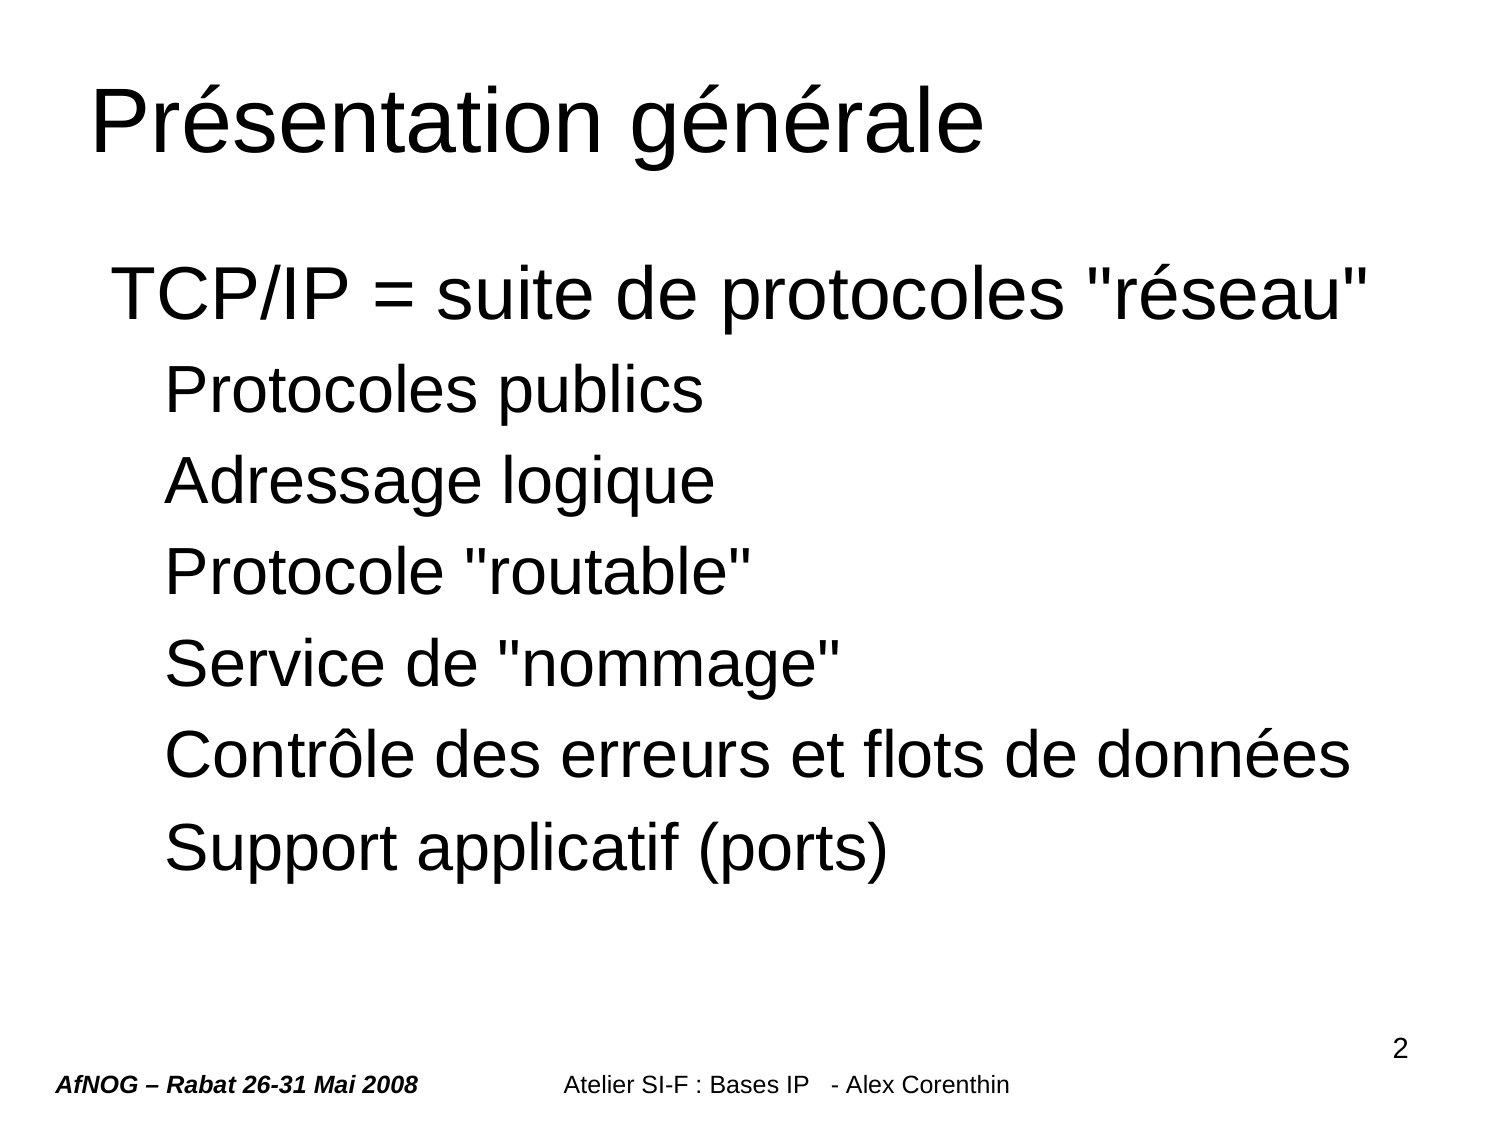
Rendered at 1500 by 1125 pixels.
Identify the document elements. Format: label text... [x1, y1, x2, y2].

title Présentation générale [75, 45, 1426, 197]
list TCP/IP = suite de protocoles "réseau" Protocoles publics Adressage logique Protocole "routable" Service de "nommage" Contrôle des erreurs et flots de données Support applicatif (ports)‏ [74, 243, 1459, 986]
